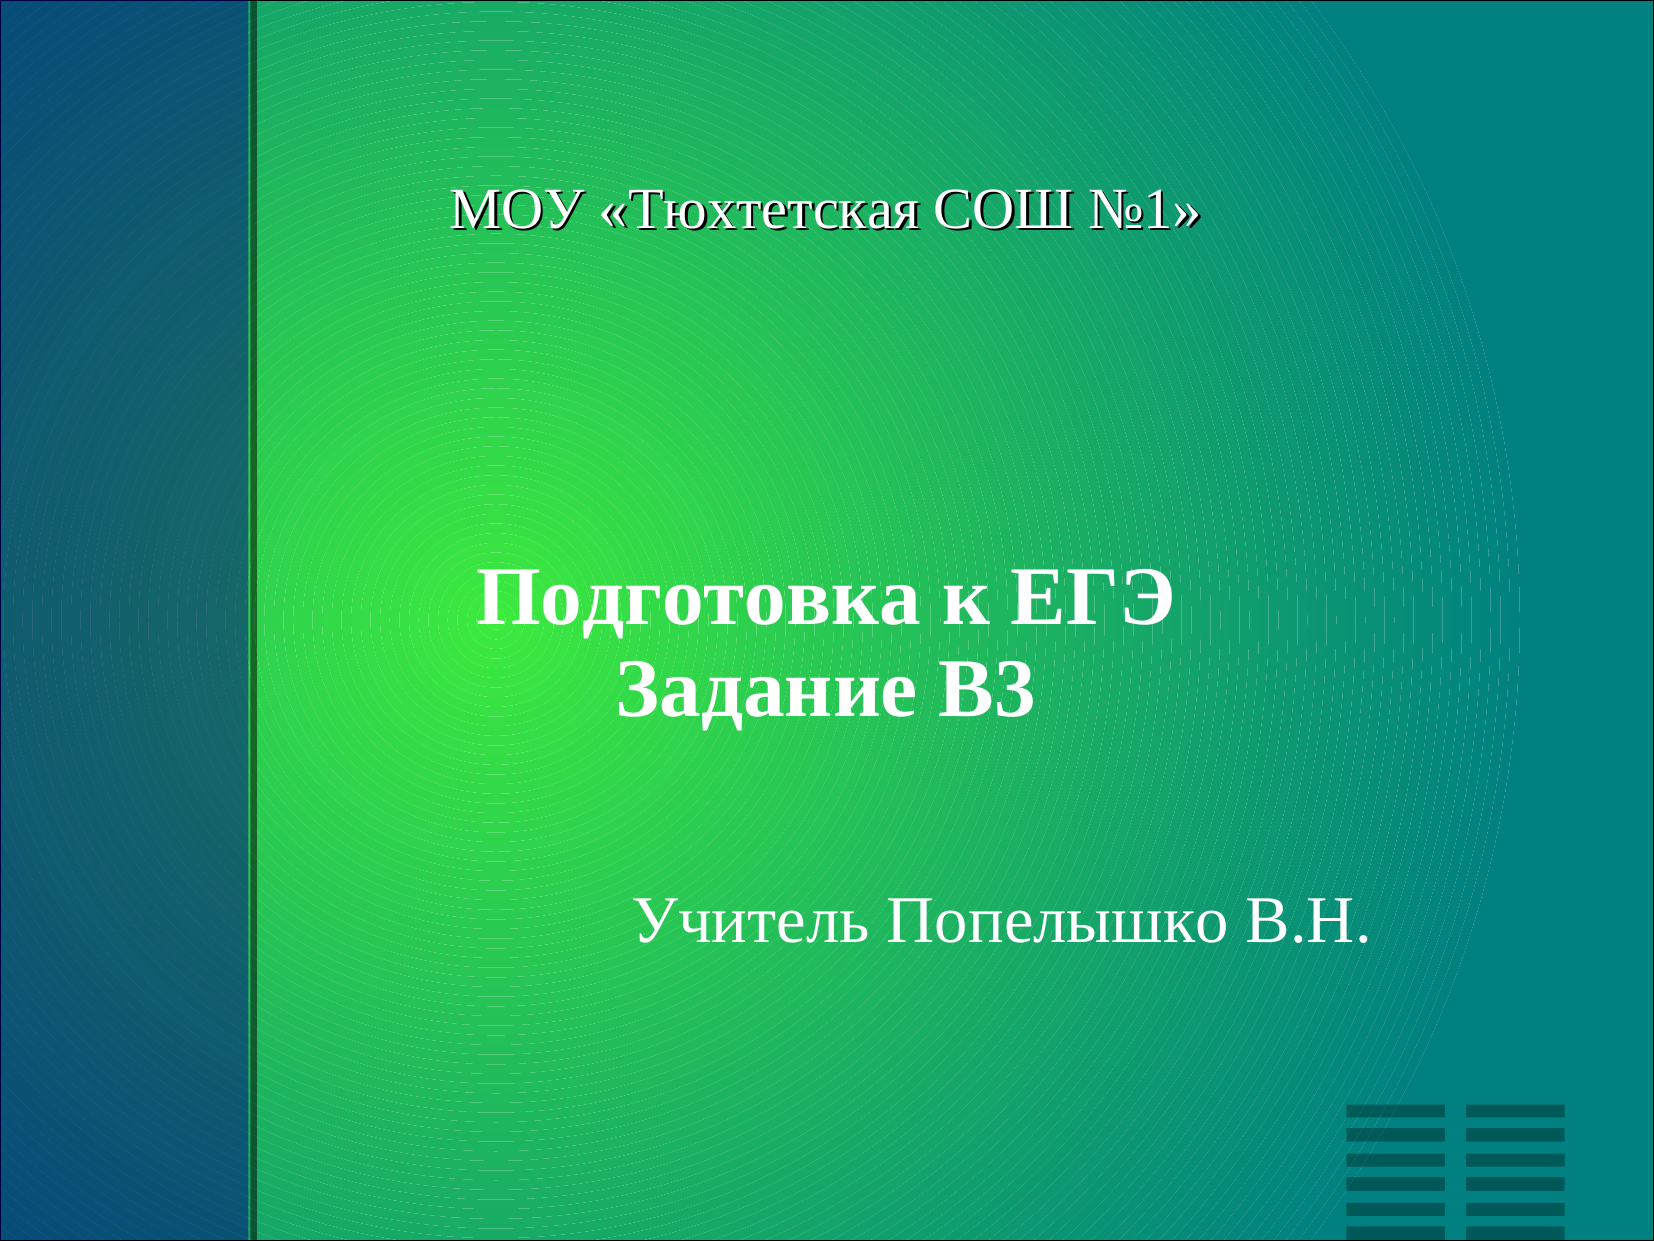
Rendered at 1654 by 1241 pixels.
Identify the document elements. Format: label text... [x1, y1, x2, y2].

title МОУ «Тюхтетская СОШ №1» [119, 112, 1533, 305]
subtitle Подготовка к ЕГЭ Задание В3 Учитель Попелышко В.Н. [119, 351, 1533, 1156]
